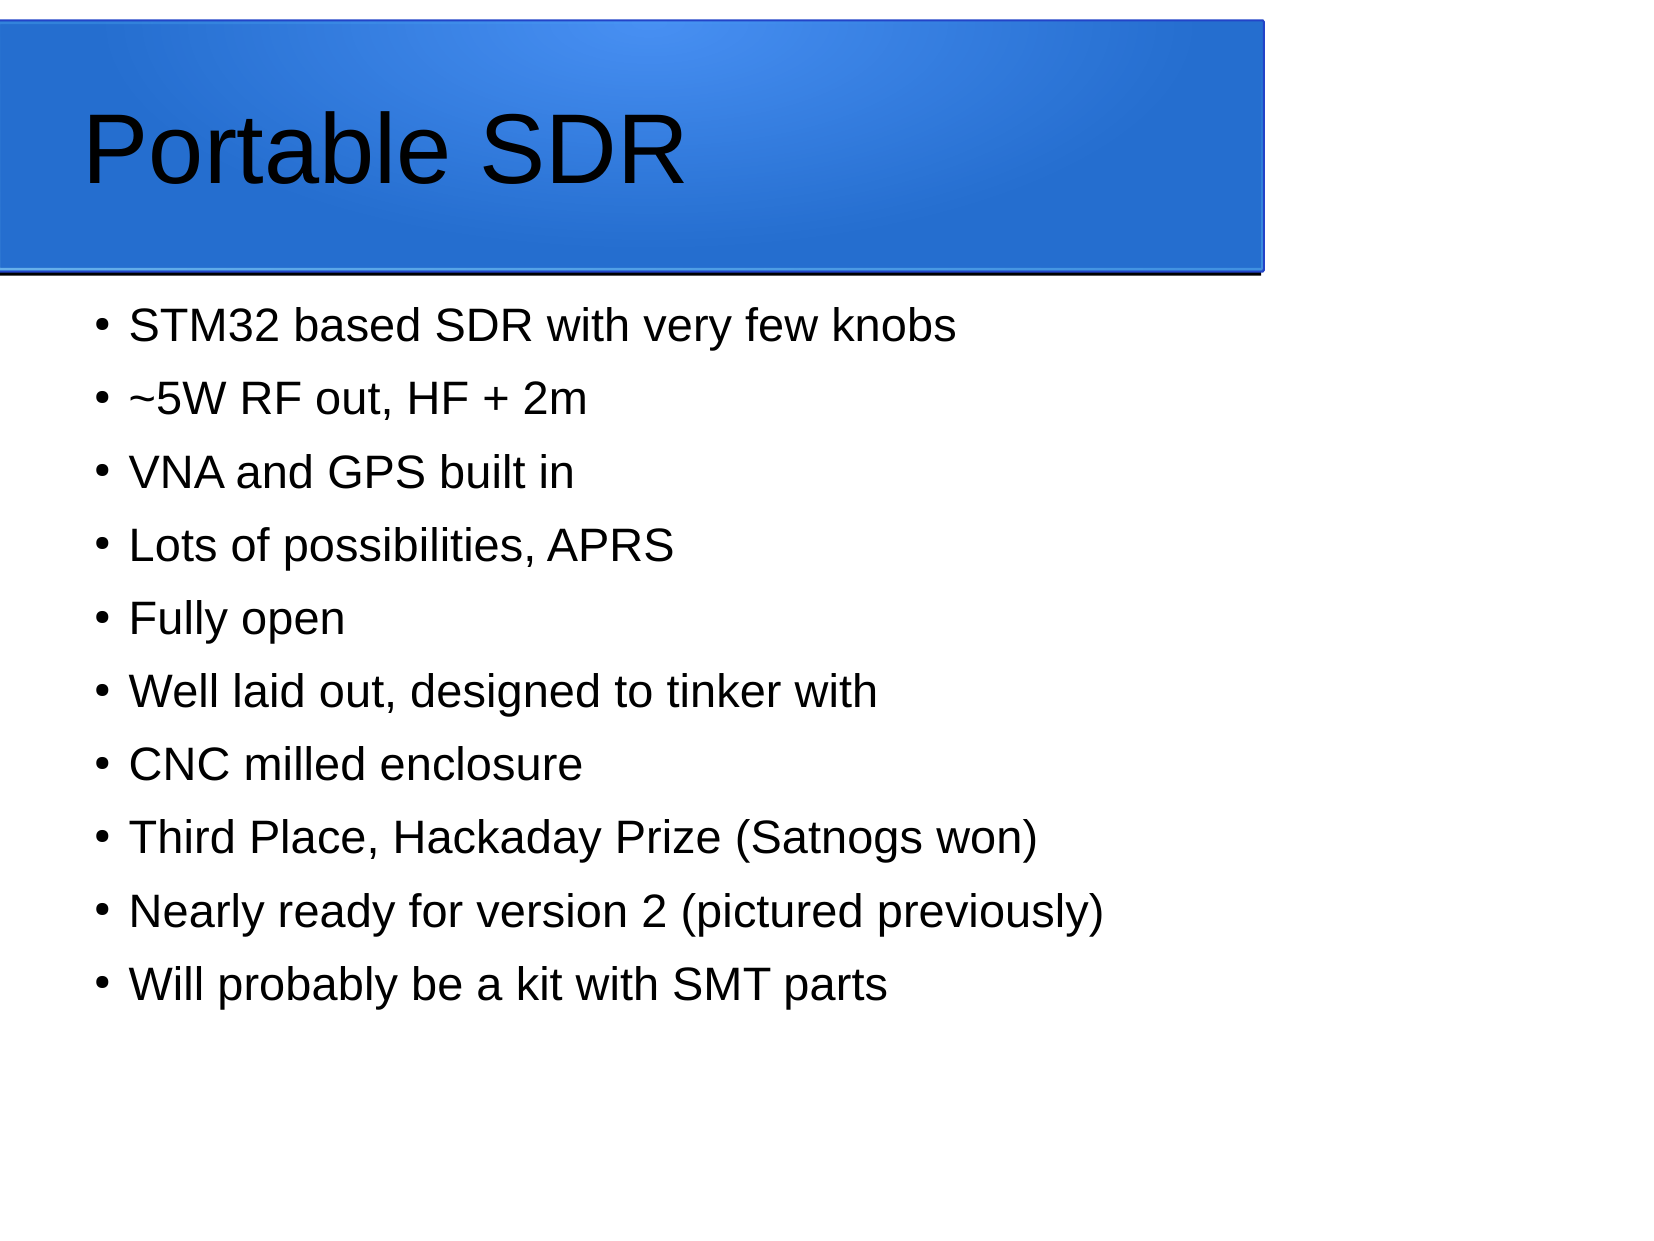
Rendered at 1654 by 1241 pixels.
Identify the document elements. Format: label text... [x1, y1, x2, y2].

list STM32 based SDR with very few knobs ~5W RF out, HF + 2m VNA and GPS built in Lots of possibilities, APRS Fully open Well laid out, designed to tinker with CNC milled enclosure Third Place, Hackaday Prize (Satnogs won) Nearly ready for version 2 (pictured previously) Will probably be a kit with SMT parts [82, 299, 1571, 1019]
title Portable SDR [82, 47, 1235, 252]
